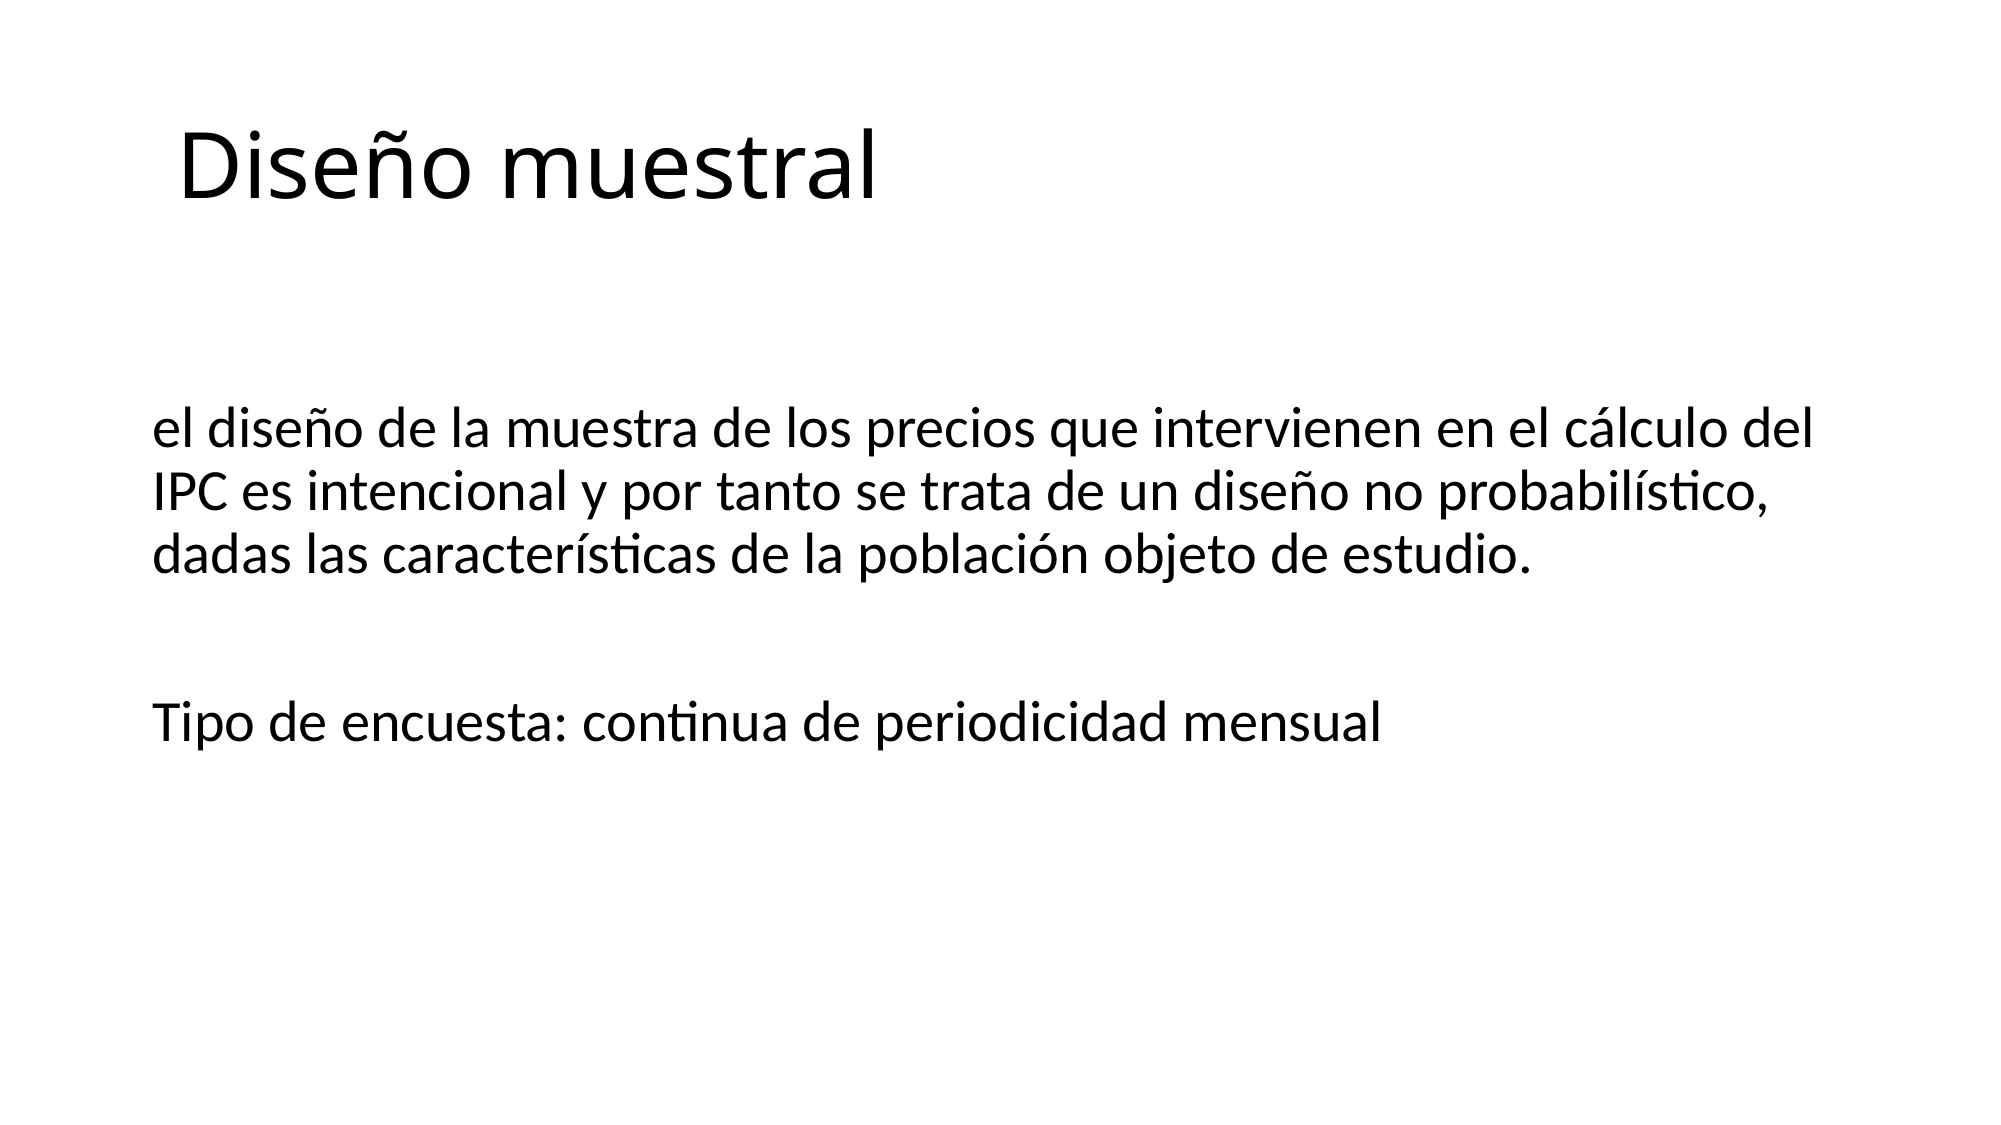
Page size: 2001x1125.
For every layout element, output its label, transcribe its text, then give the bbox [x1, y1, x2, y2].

title Diseño muestral [137, 59, 1863, 278]
list el diseño de la muestra de los precios que intervienen en el cálculo del IPC es intencional y por tanto se trata de un diseño no probabilístico, dadas las características de la población objeto de estudio. Tipo de encuesta: continua de periodicidad mensual [137, 299, 1863, 1014]
